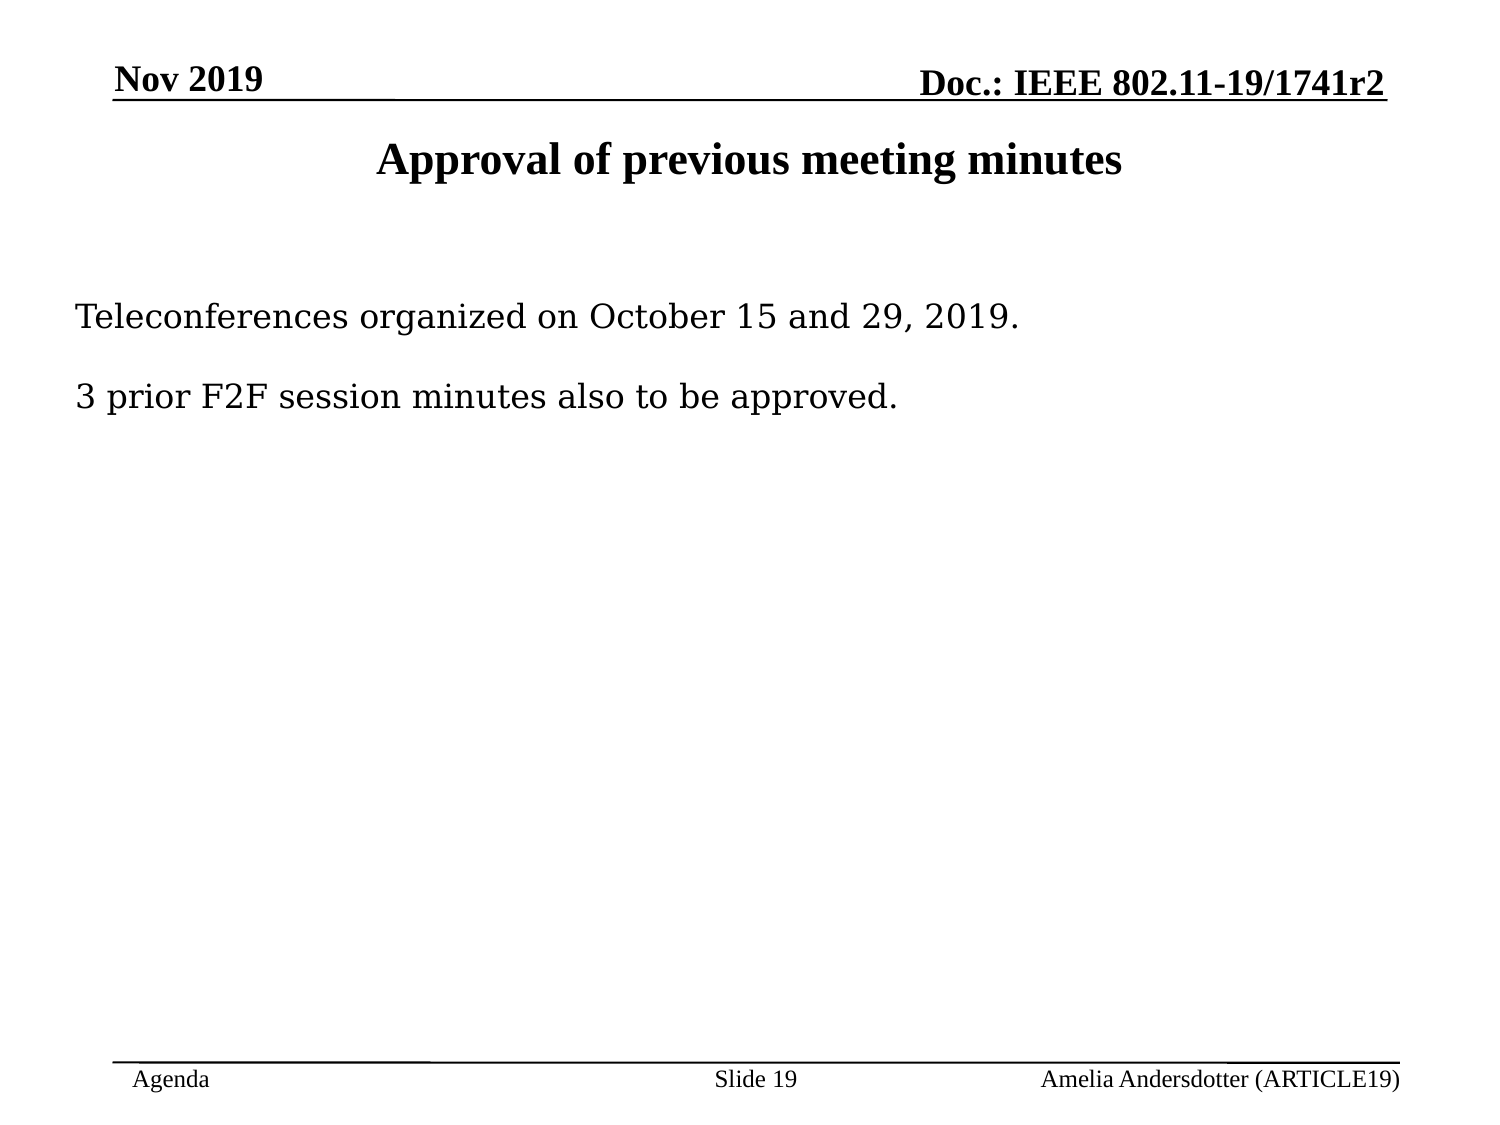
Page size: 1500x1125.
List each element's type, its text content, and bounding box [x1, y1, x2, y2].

text_box Amelia Andersdotter (ARTICLE19) [878, 1062, 1401, 1092]
text_box Nov 2019 [114, 54, 422, 99]
text_box Approval of previous meeting minutes [112, 112, 1387, 201]
text_box Teleconferences organized on October 15 and 29, 2019. 3 prior F2F session minutes also to be approved. [75, 294, 1425, 415]
text_box Slide <number> [712, 1062, 799, 1122]
